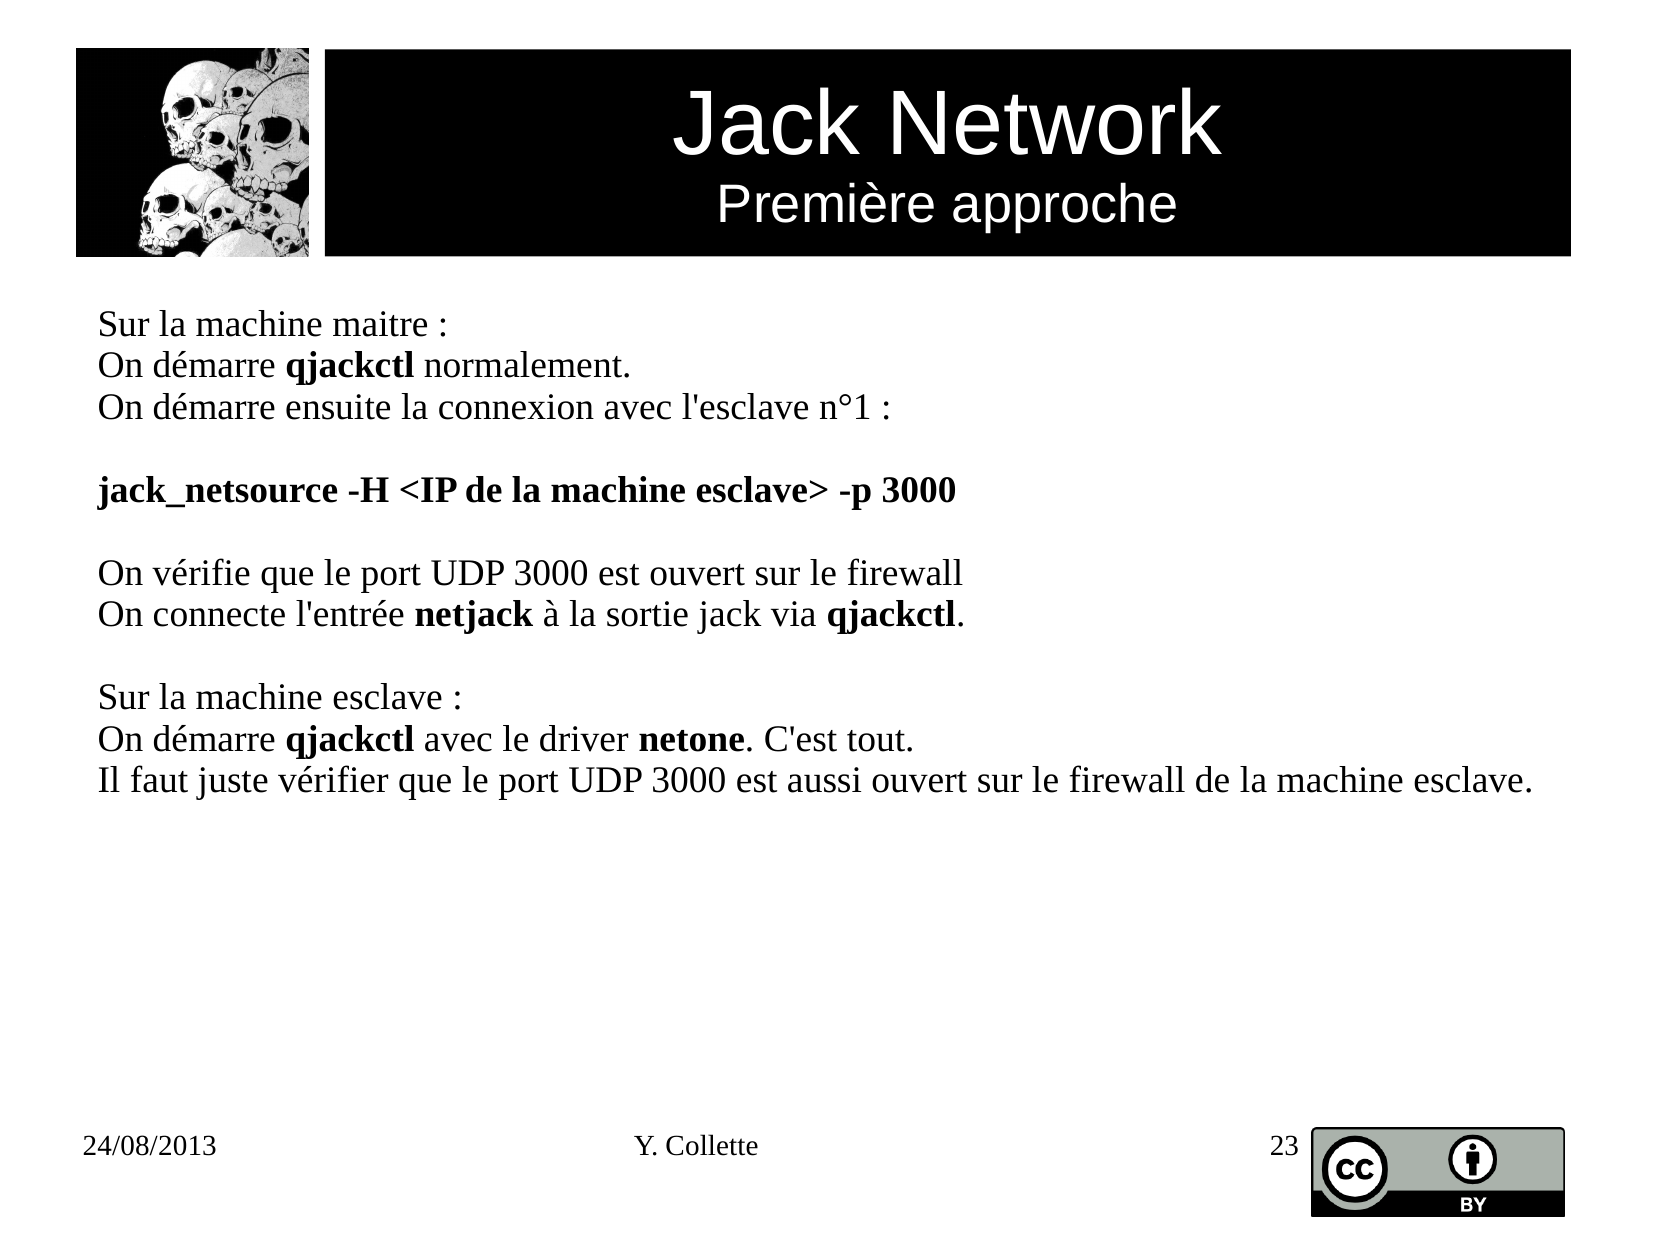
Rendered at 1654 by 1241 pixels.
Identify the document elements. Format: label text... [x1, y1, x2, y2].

picture [76, 48, 309, 257]
title Jack Network Première approche [324, 49, 1571, 257]
text_box Sur la machine maitre : On démarre qjackctl normalement. On démarre ensuite la connexion avec l'esclave n°1 : jack_netsource -H <IP de la machine esclave> -p 3000 On vérifie que le port UDP 3000 est ouvert sur le firewall On connecte l'entrée netjack à la sortie jack via qjackctl. Sur la machine esclave : On démarre qjackctl avec le driver netone. C'est tout. Il faut juste vérifier que le port UDP 3000 est aussi ouvert sur le firewall de la machine esclave. [82, 295, 1560, 809]
picture [1311, 1127, 1565, 1217]
